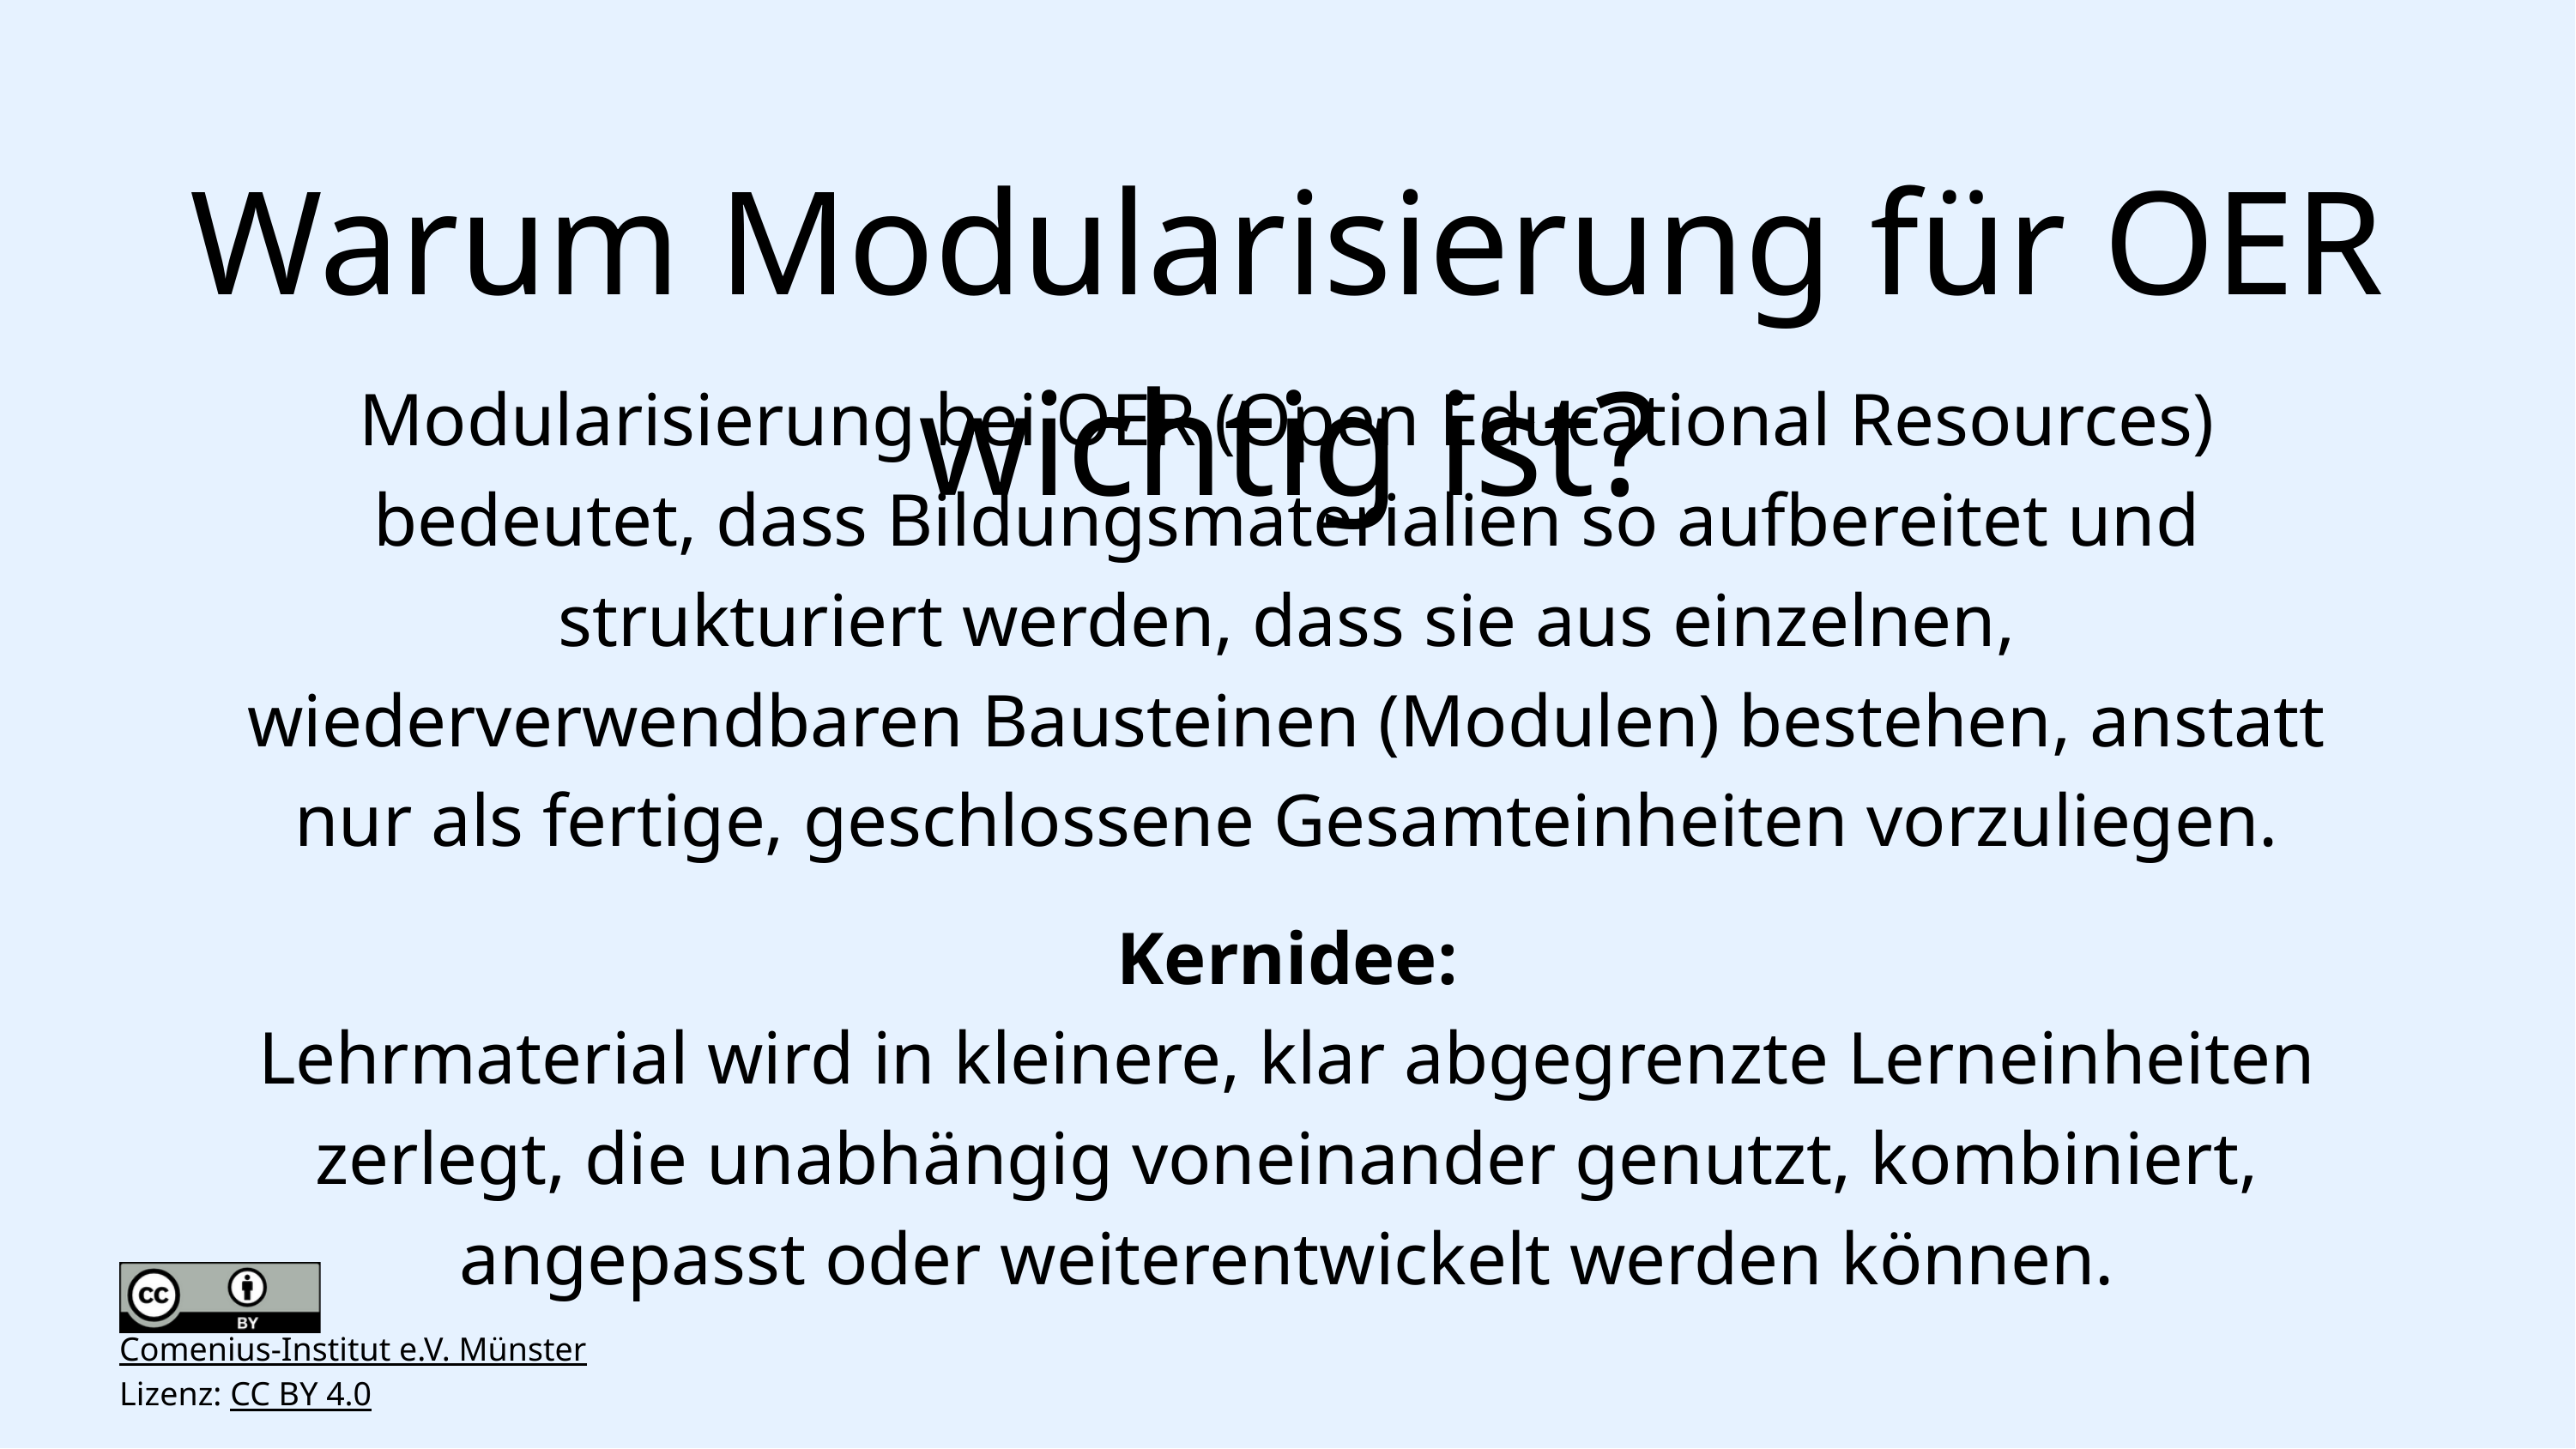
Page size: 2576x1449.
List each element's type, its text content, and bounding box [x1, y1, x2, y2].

text_box Modularisierung bei OER (Open Educational Resources) bedeutet, dass Bildungsmaterialien so aufbereitet und strukturiert werden, dass sie aus einzelnen, wiederverwendbaren Bausteinen (Modulen) bestehen, anstatt nur als fertige, geschlossene Gesamteinheiten vorzuliegen. Kernidee: Lehrmaterial wird in kleinere, klar abgegrenzte Lerneinheiten zerlegt, die unabhängig voneinander genutzt, kombiniert, angepasst oder weiterentwickelt werden können. [194, 359, 2381, 1387]
text_box Comenius-Institut e.V. Münster Lizenz: CC BY 4.0 [119, 1327, 1378, 1416]
text_box [119, 1262, 321, 1327]
text_box Warum Modularisierung für OER wichtig ist? [50, 123, 2525, 317]
